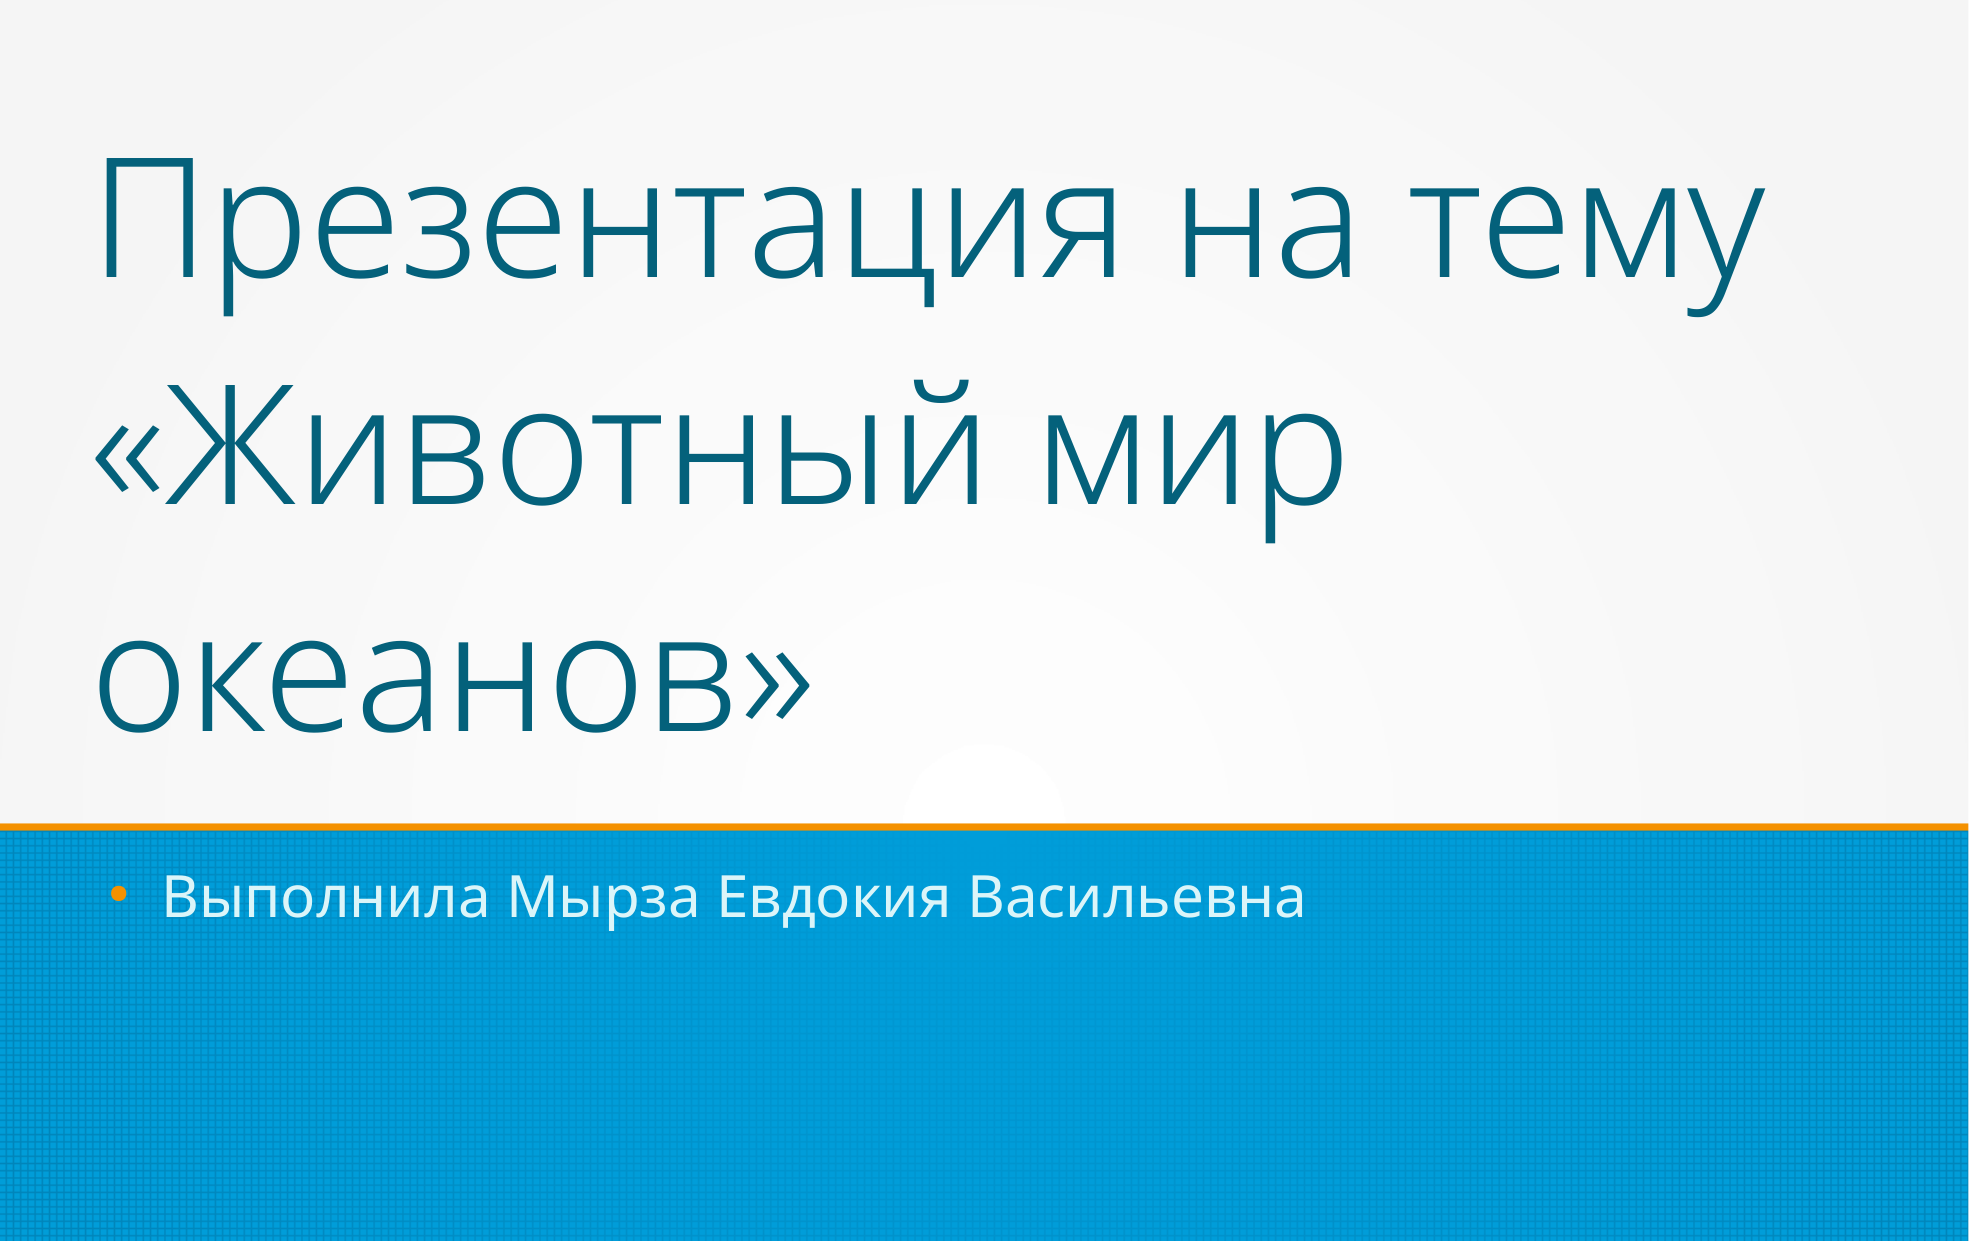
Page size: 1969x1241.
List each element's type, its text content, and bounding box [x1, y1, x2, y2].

picture [0, 0, 1969, 830]
list Выполнила Мырза Евдокия Васильевна [90, 855, 1861, 1111]
title Презентация на тему «Животный мир океанов» [90, 49, 1862, 781]
